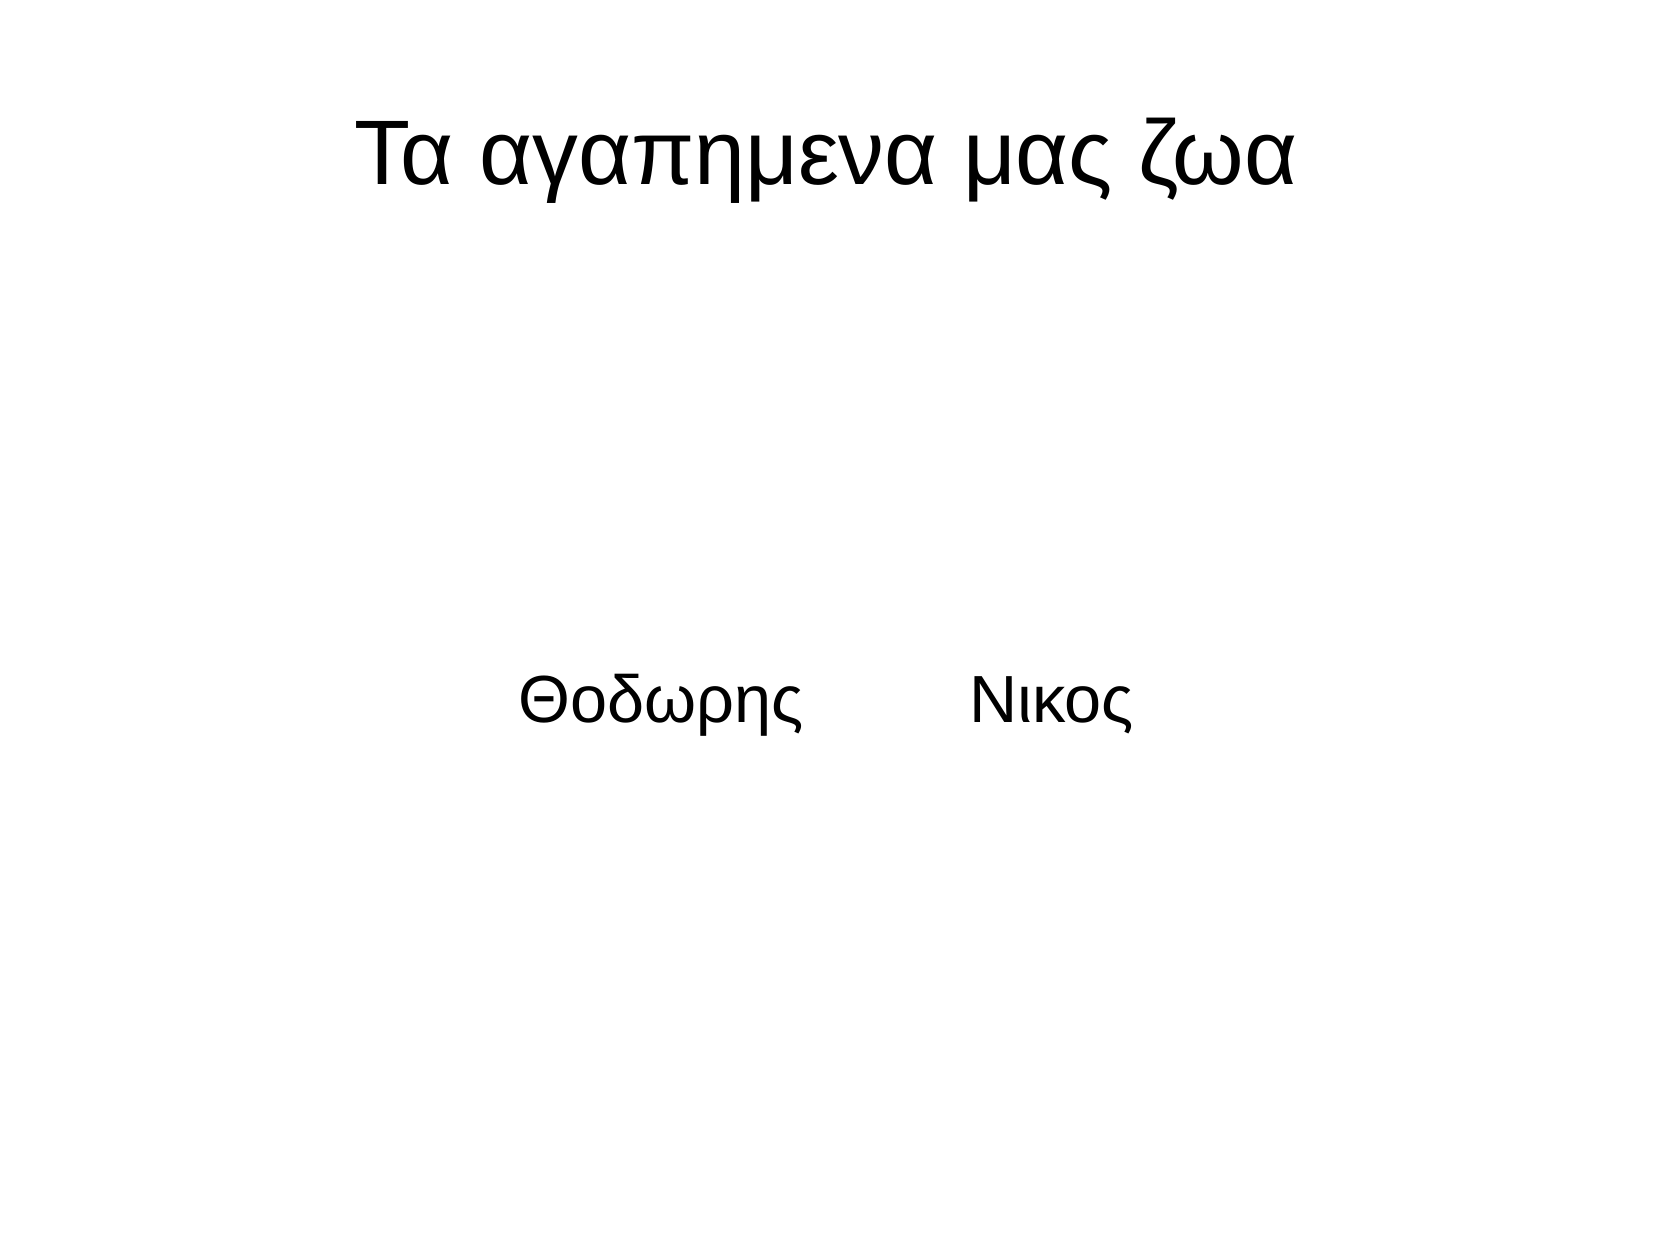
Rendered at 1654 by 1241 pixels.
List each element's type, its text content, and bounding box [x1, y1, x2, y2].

title Τα αγαπημενα μας ζωα [82, 49, 1571, 257]
subtitle Θοδωρης Νικος [82, 290, 1571, 1109]
